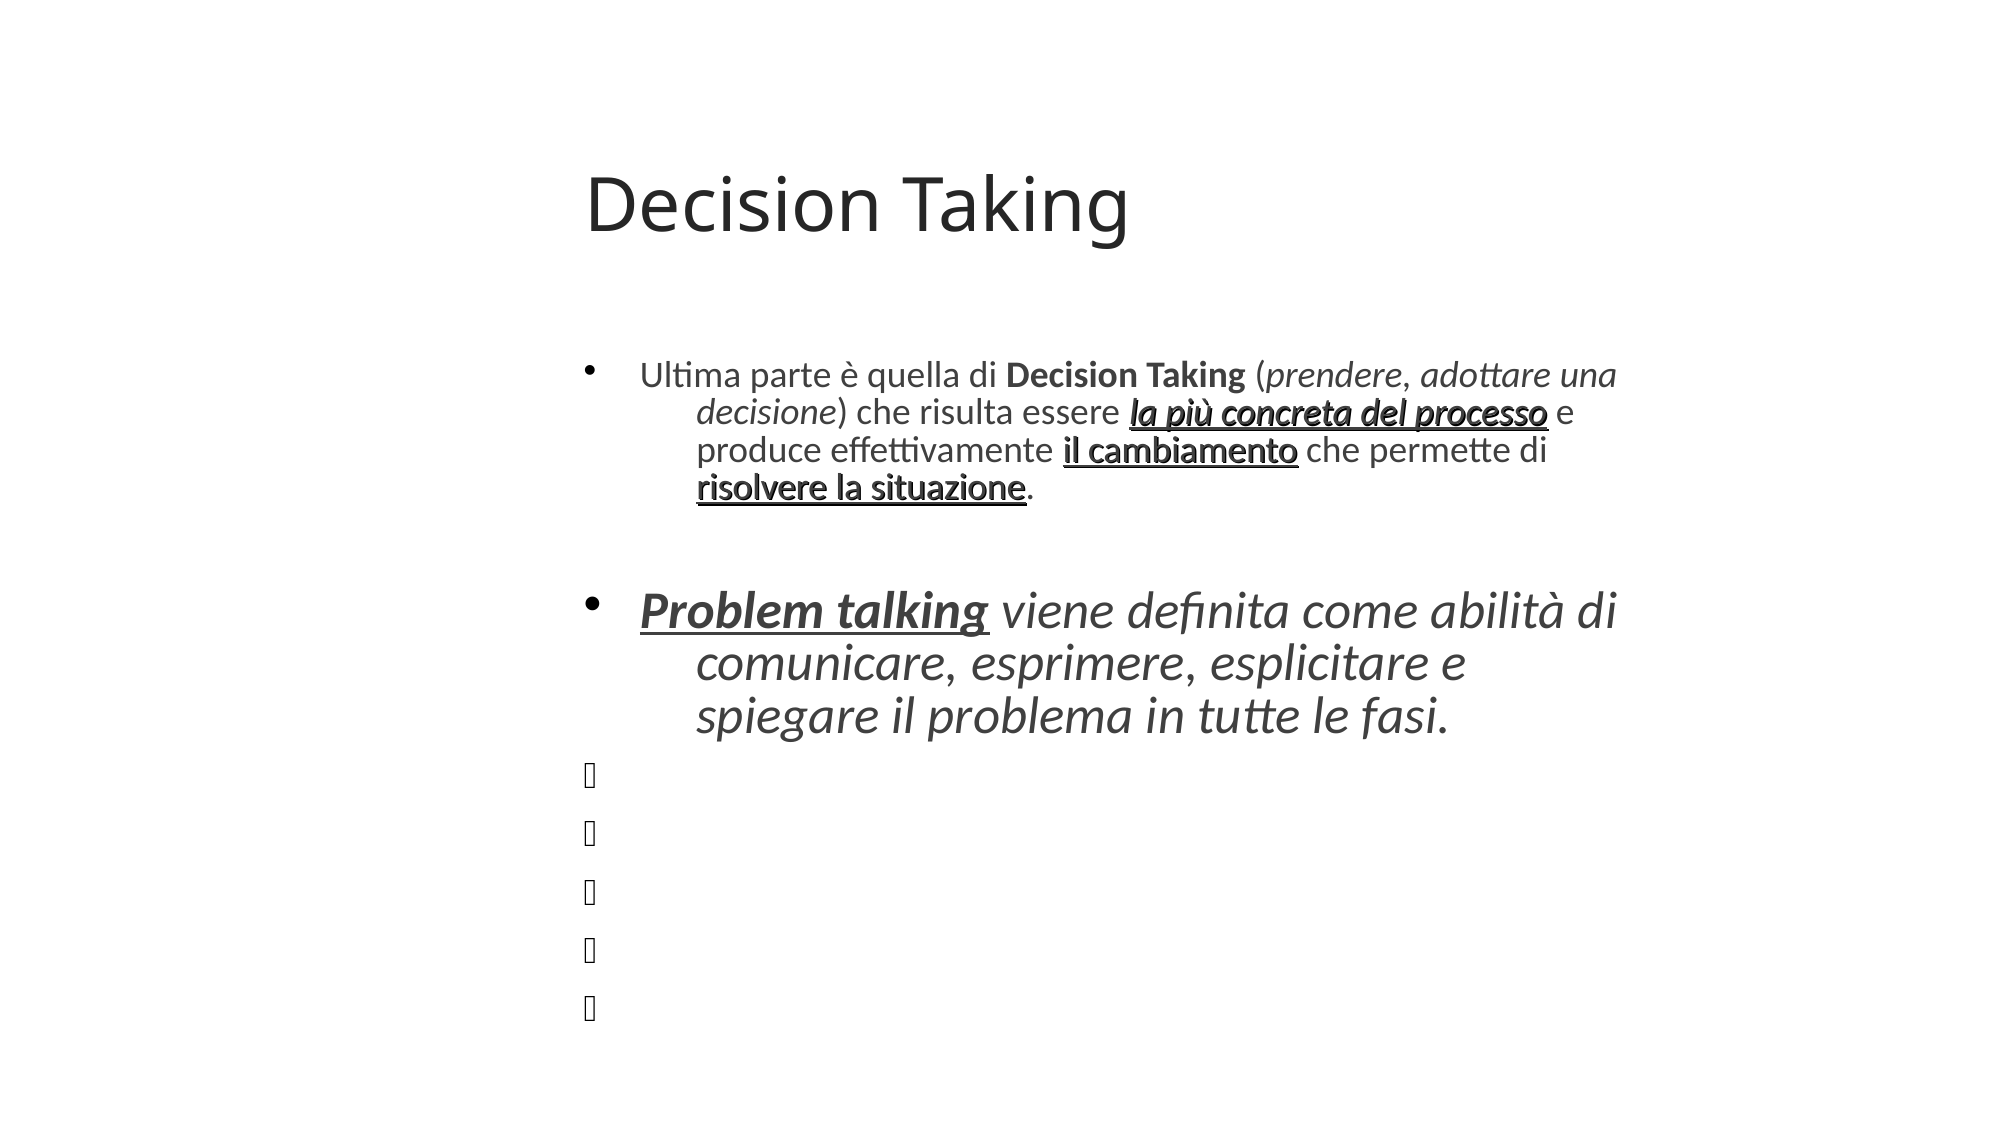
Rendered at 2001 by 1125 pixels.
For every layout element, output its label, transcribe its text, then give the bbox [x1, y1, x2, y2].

title Decision Taking [569, 102, 1651, 313]
list Ultima parte è quella di Decision Taking (prendere, adottare una decisione) che risulta essere la più concreta del processo e produce effettivamente il cambiamento che permette di risolvere la situazione. Problem talking viene definita come abilità di comunicare, esprimere, esplicitare e spiegare il problema in tutte le fasi. [568, 350, 1651, 970]
